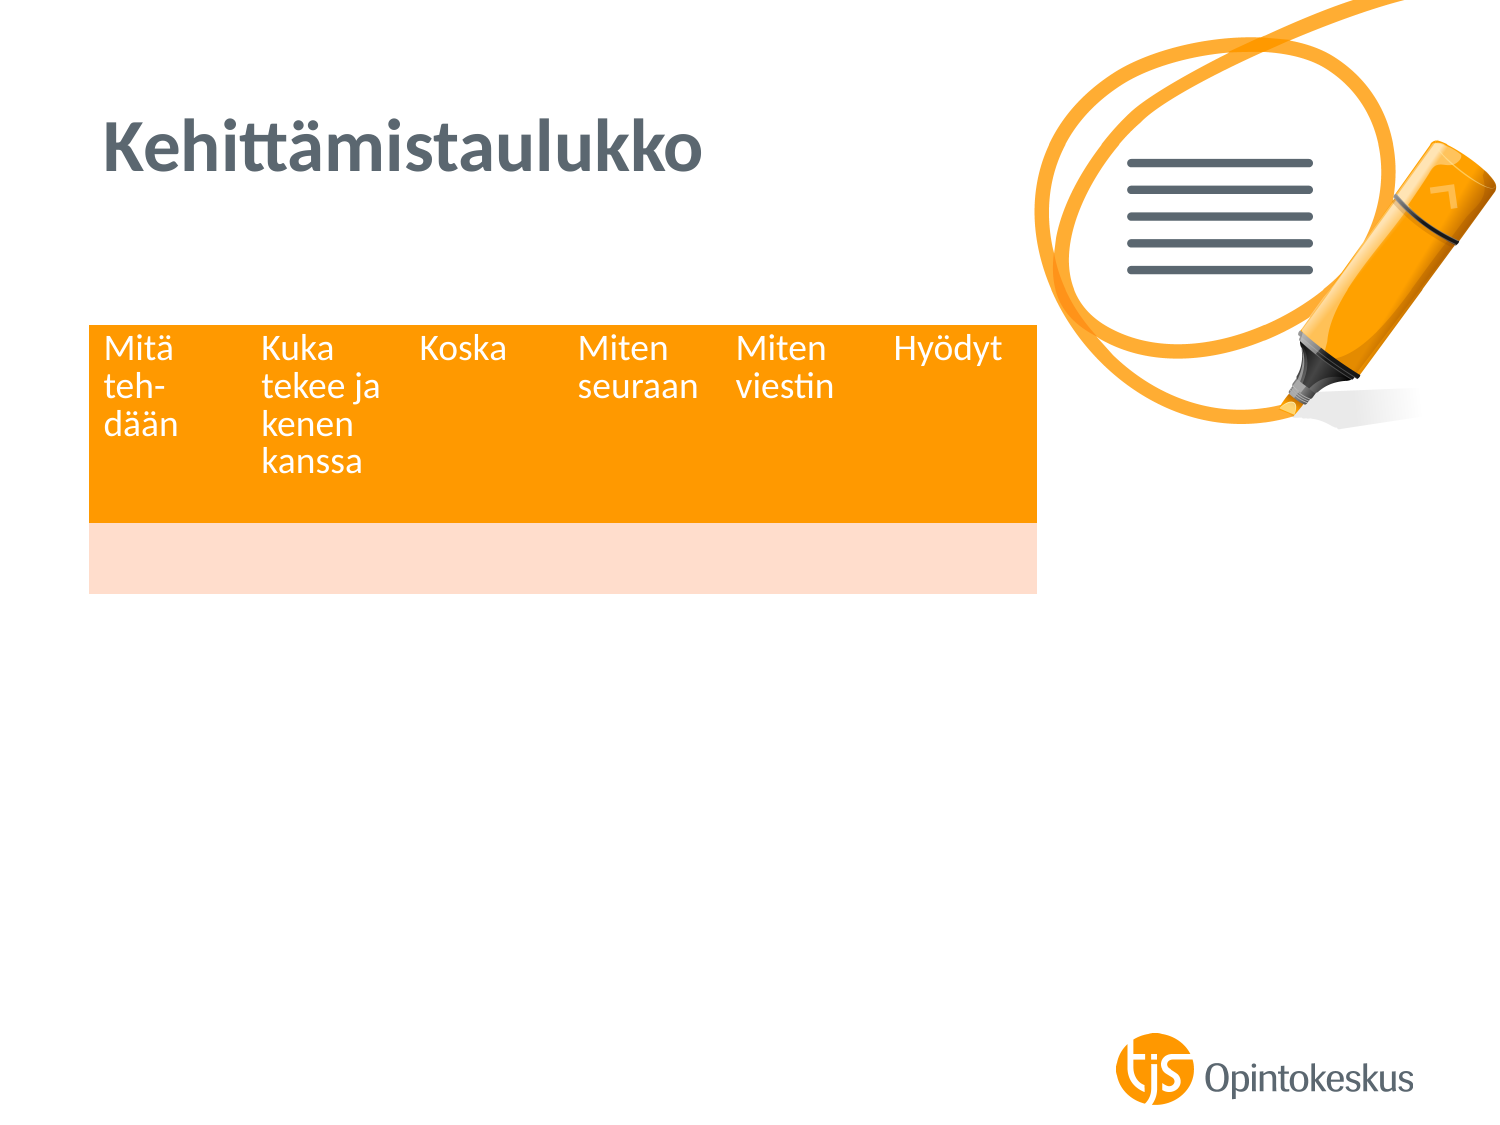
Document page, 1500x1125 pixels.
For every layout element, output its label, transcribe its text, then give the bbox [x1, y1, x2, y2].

table_cell [721, 523, 879, 594]
table_cell [879, 523, 1037, 594]
table_header Miten seuraan [563, 325, 721, 523]
table_cell [89, 523, 247, 594]
table_header Mitä teh-dään [89, 325, 247, 523]
picture [1029, 0, 1500, 434]
table_cell [405, 523, 563, 594]
table_cell [247, 523, 405, 594]
table_header Kuka tekee ja kenen kanssa [247, 325, 405, 523]
table_header Koska [405, 325, 563, 523]
table_header Hyödyt [879, 325, 1037, 523]
table_cell [563, 523, 721, 594]
picture [1116, 1033, 1413, 1105]
title Kehittämistaulukko [88, 88, 975, 266]
table_header Miten viestin [721, 325, 879, 523]
